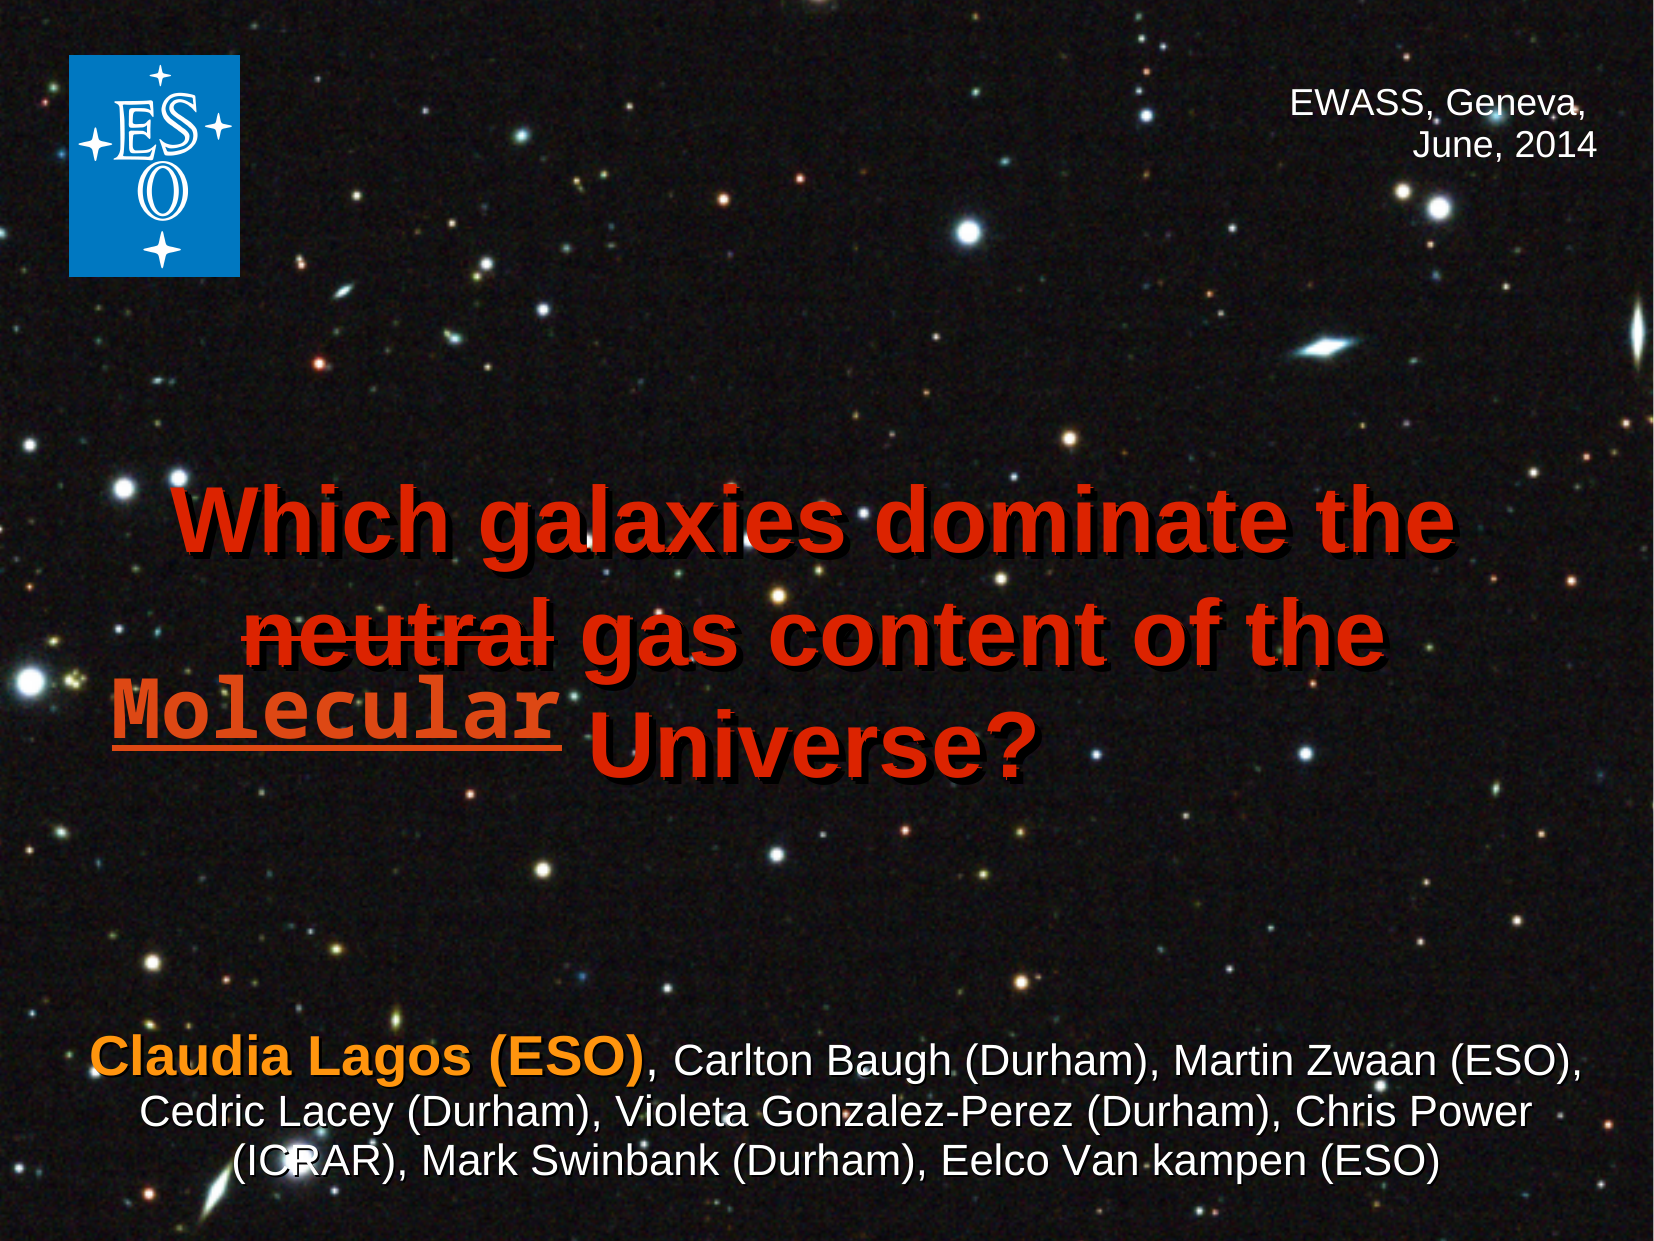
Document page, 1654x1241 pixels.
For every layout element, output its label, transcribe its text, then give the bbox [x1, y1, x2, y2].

picture [0, 0, 1654, 1241]
text_box EWASS, Geneva, June, 2014 [825, 75, 1613, 174]
text_box Claudia Lagos (ESO), Carlton Baugh (Durham), Martin Zwaan (ESO), Cedric Lacey (Durham), Violeta Gonzalez-Perez (Durham), Chris Power (ICRAR), Mark Swinbank (Durham), Eelco Van kampen (ESO) [47, 1017, 1627, 1194]
text_box Which galaxies dominate the neutral gas content of the Universe? [26, 451, 1602, 805]
text_box Which galaxies dominate the neutral gas content of the Universe? [29, 453, 1605, 807]
text_box Molecular [96, 657, 640, 766]
